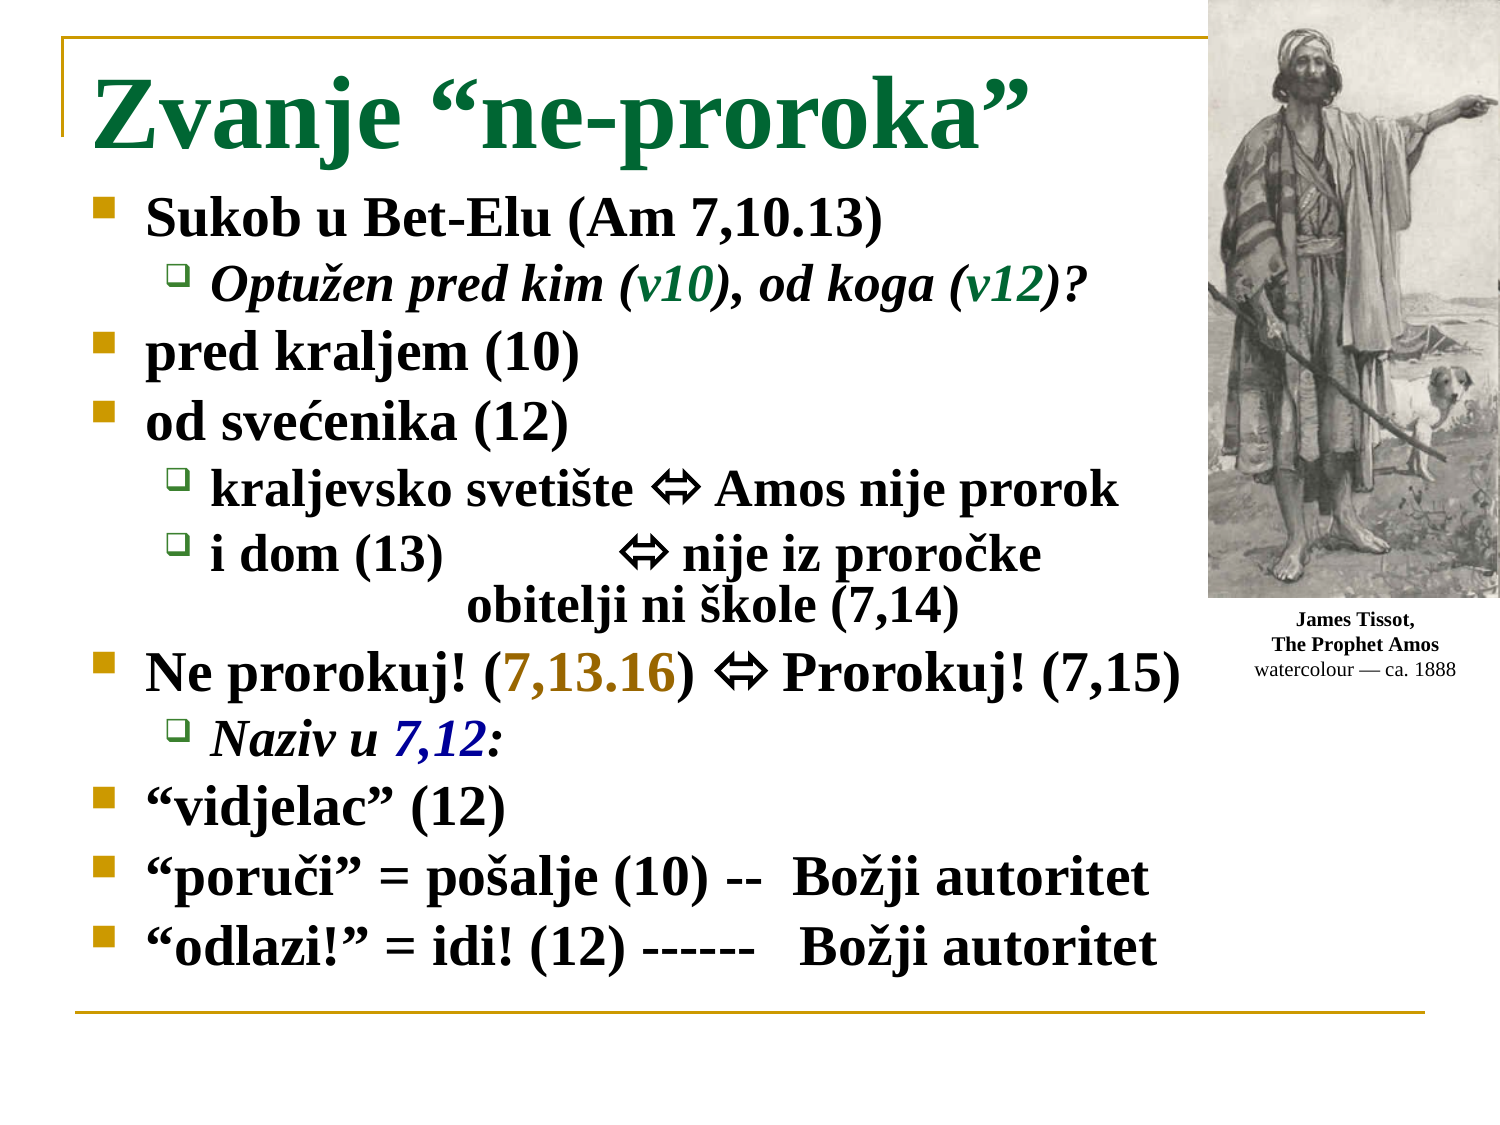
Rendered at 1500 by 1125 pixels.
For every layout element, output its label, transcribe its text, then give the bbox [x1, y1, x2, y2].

text_box James Tissot, The Prophet Amos watercolour — ca. 1888 [1210, 597, 1500, 689]
list Sukob u Bet-Elu (Am 7,10.13) Optužen pred kim (v10), od koga (v12)? pred kraljem (10) od svećenika (12) kraljevsko svetište  Amos nije prorok i dom (13)  nije iz proročke obitelji ni škole (7,14) Ne prorokuj! (7,13.16)  Prorokuj! (7,15) Naziv u 7,12: “vidjelac” (12) “poruči” = pošalje (10) -- Božji autoritet “odlazi!” = idi! (12) ------ Božji autoritet [75, 184, 1282, 1006]
title Zvanje “ne-proroka” [75, 30, 1208, 182]
picture [1208, 0, 1500, 598]
